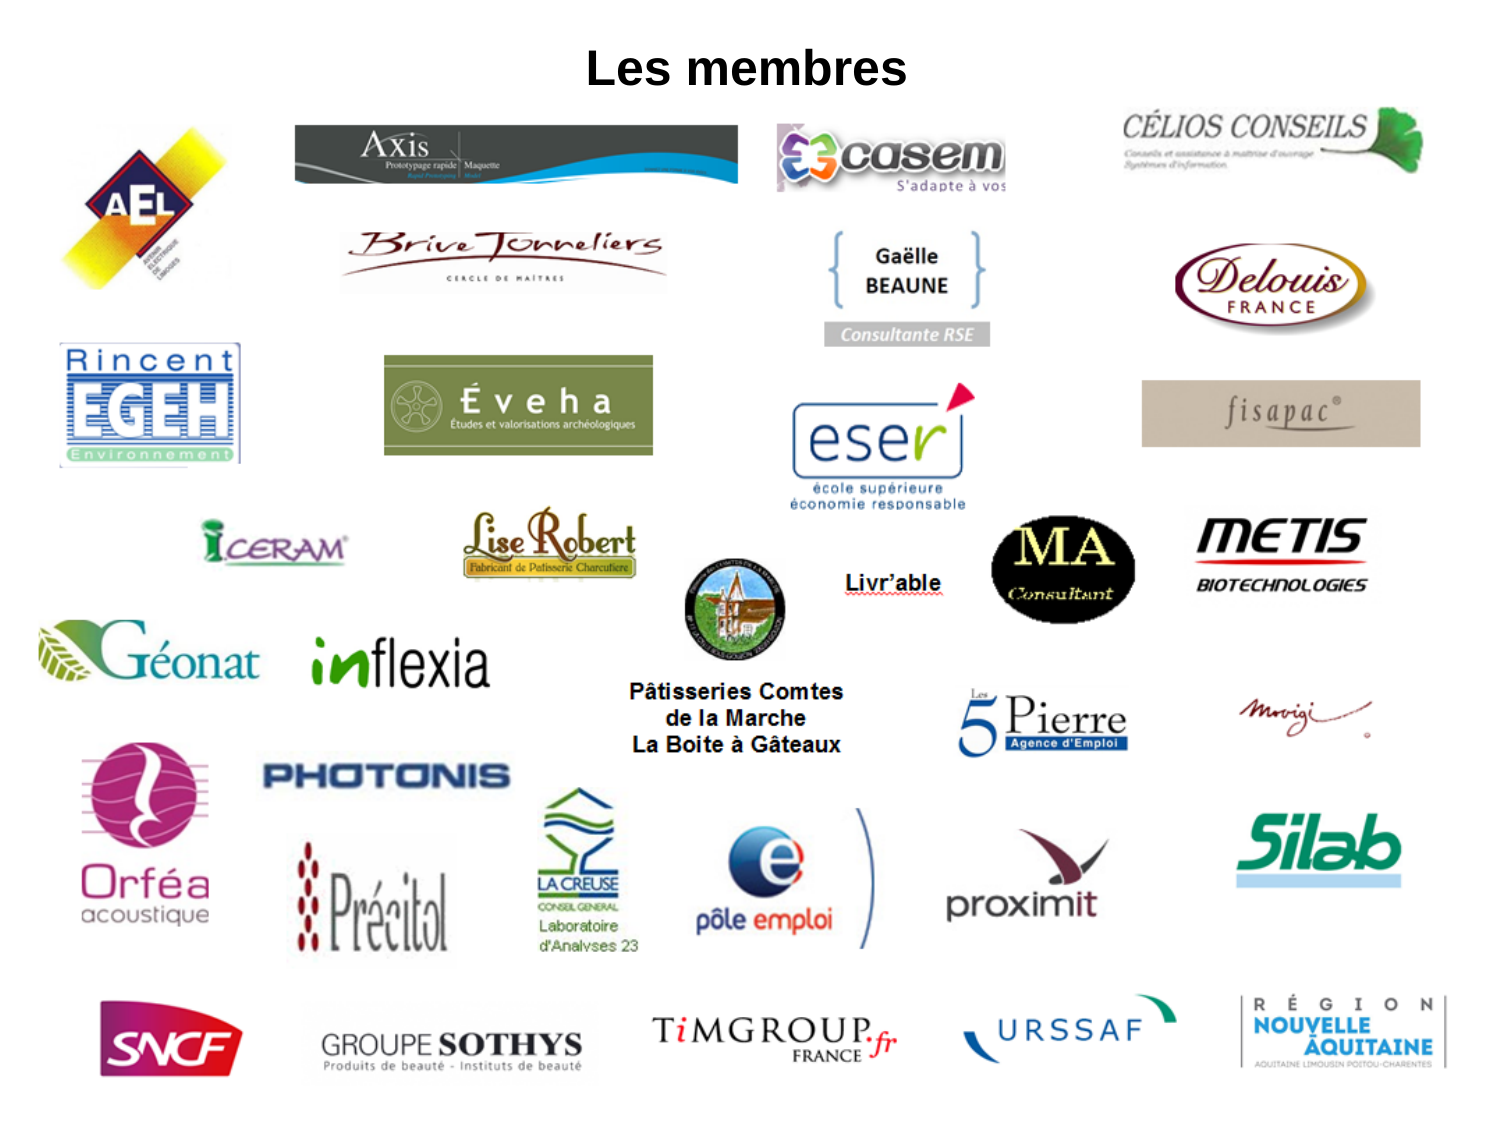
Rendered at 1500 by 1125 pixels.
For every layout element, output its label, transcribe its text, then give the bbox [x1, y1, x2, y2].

picture [11, 90, 1482, 1115]
text_box Les membres [14, 32, 1480, 89]
